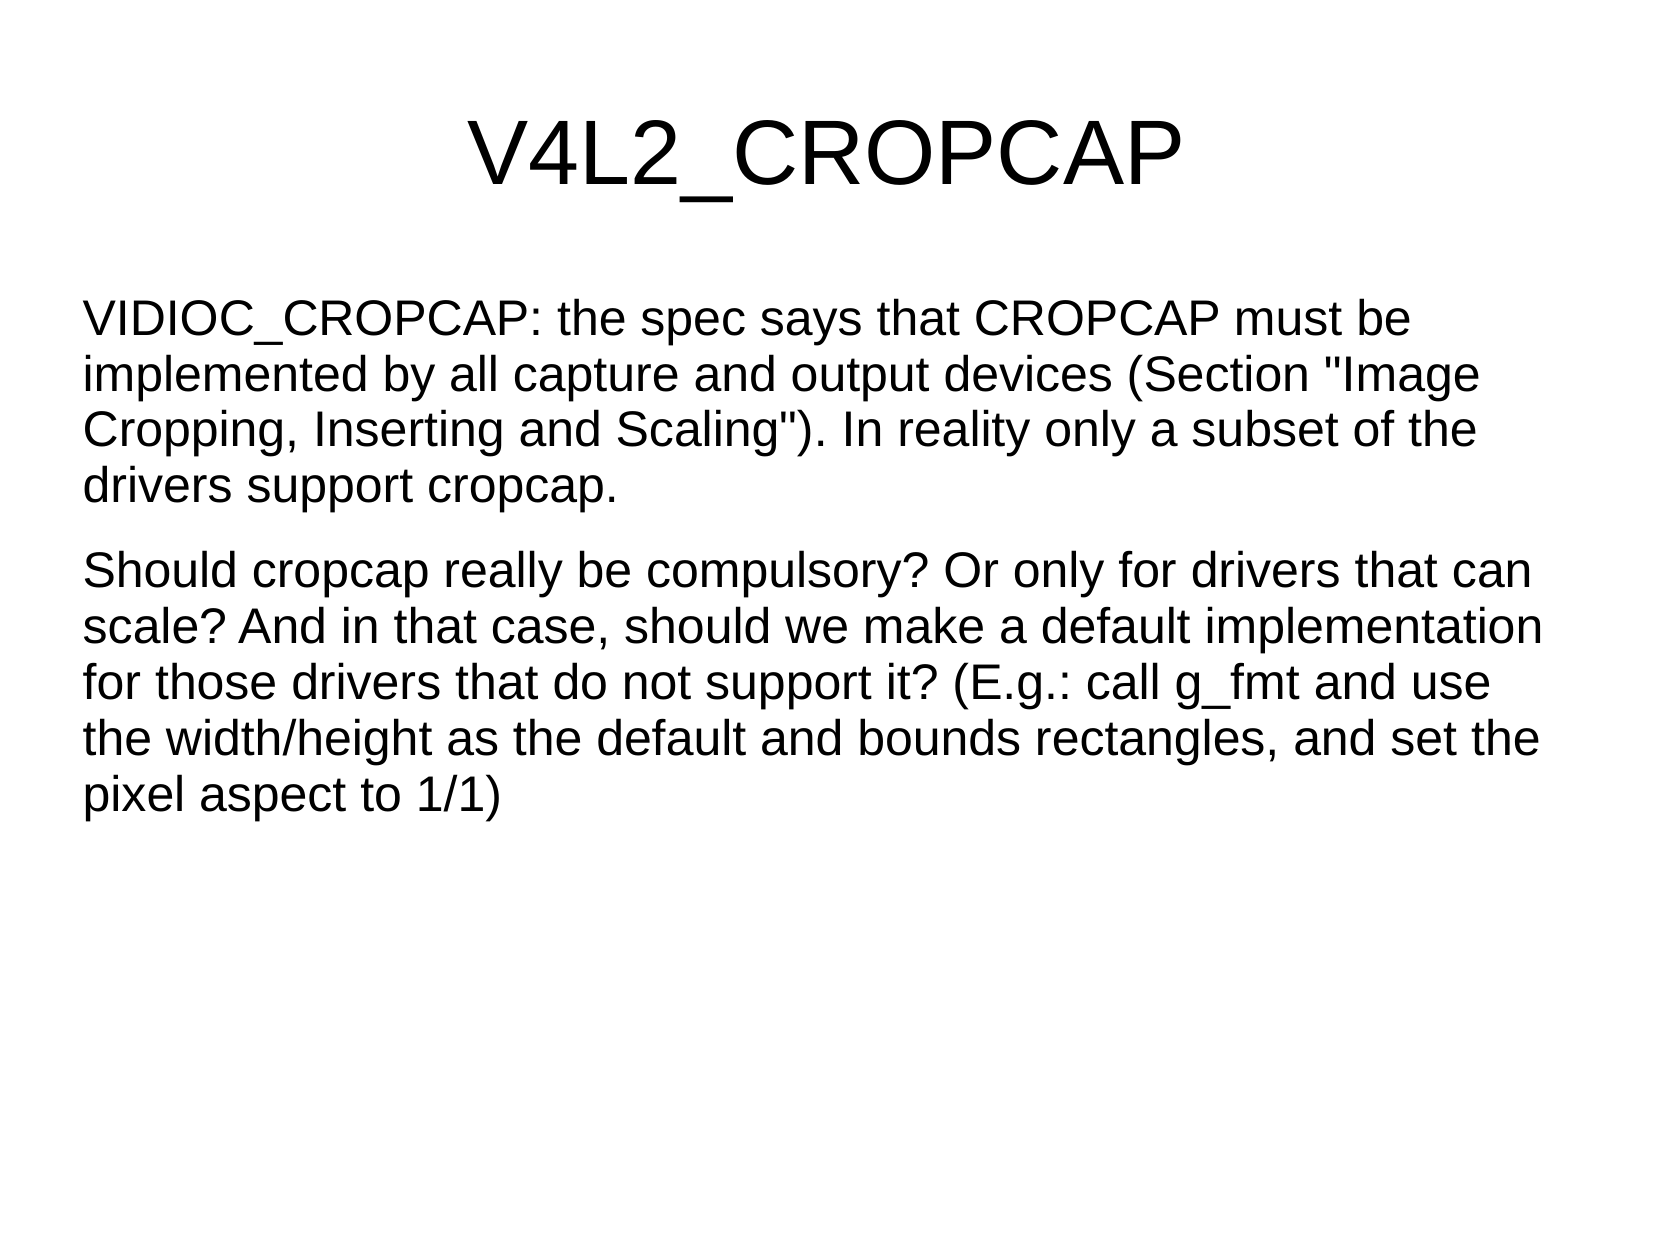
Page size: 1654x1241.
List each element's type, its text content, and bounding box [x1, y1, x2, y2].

list VIDIOC_CROPCAP: the spec says that CROPCAP must be implemented by all capture and output devices (Section "Image Cropping, Inserting and Scaling"). In reality only a subset of the drivers support cropcap. Should cropcap really be compulsory? Or only for drivers that can scale? And in that case, should we make a default implementation for those drivers that do not support it? (E.g.: call g_fmt and use the width/height as the default and bounds rectangles, and set the pixel aspect to 1/1) [82, 290, 1571, 1094]
title V4L2_CROPCAP [82, 56, 1571, 250]
